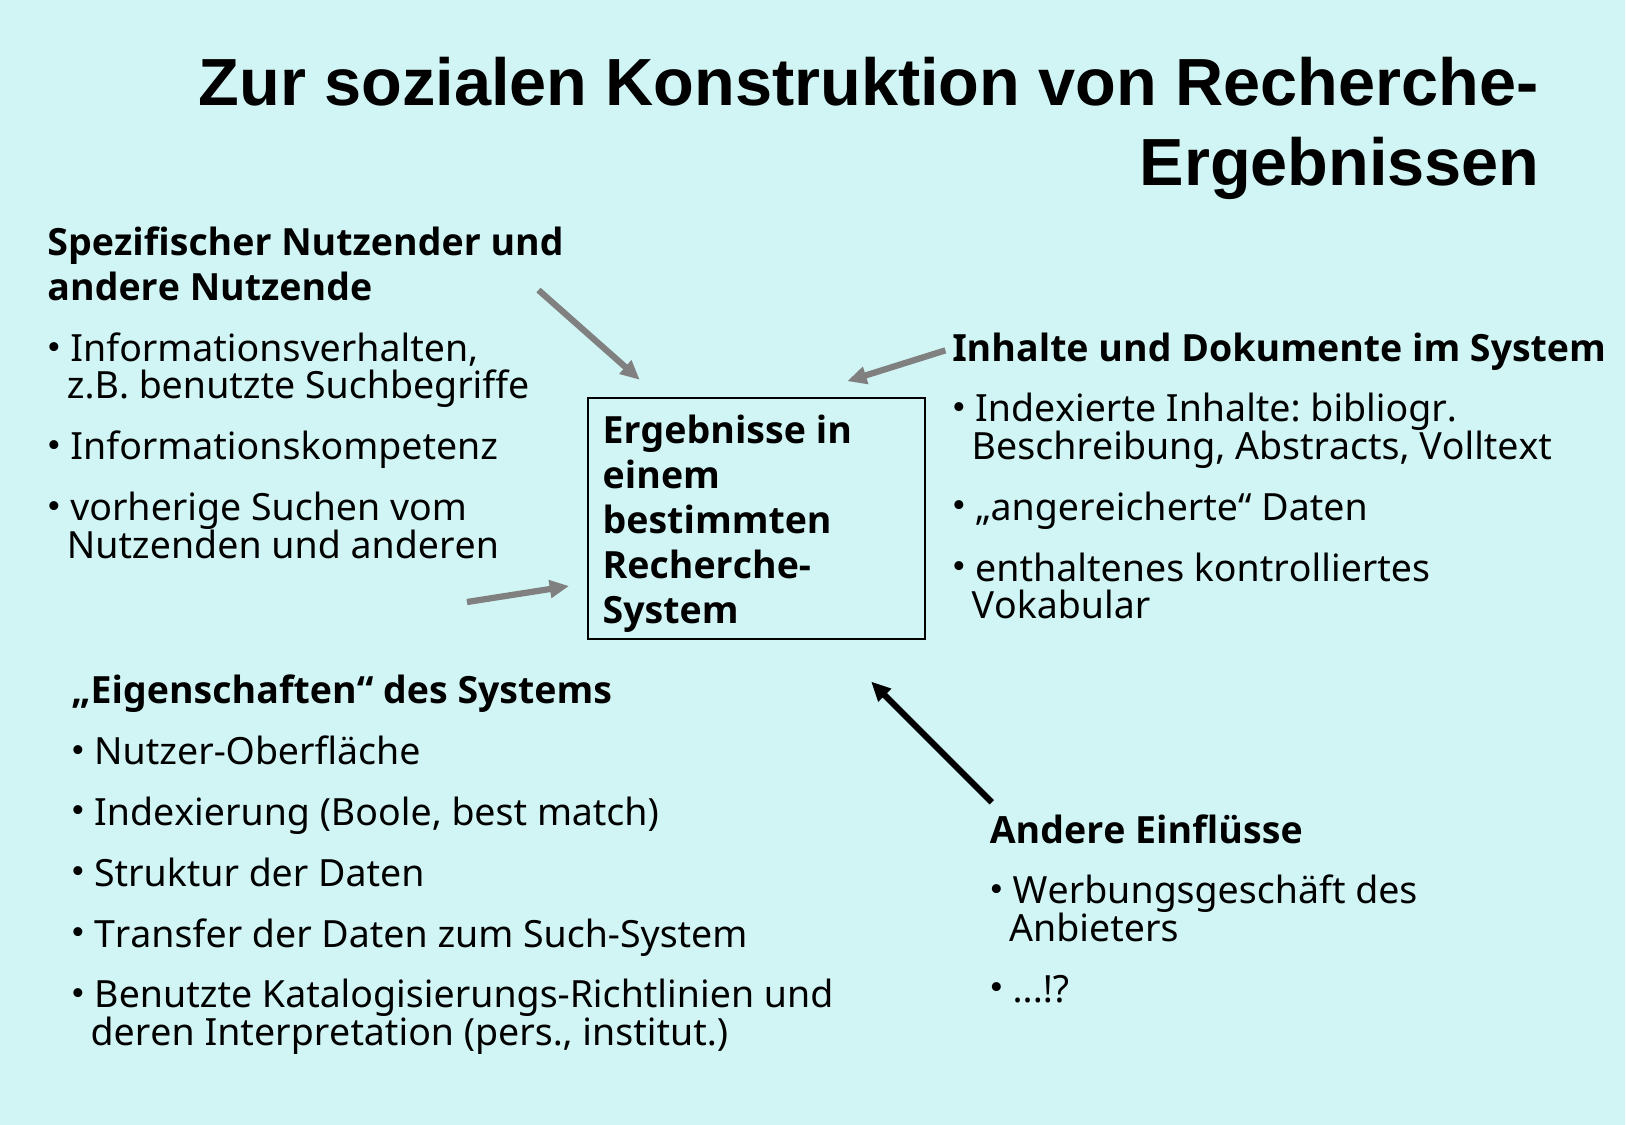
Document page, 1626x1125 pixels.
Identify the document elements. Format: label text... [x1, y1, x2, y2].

text_box Ergebnisse in einem bestimmten Recherche-System [587, 398, 926, 639]
text_box „Eigenschaften“ des Systems Nutzer-Oberfläche Indexierung (Boole, best match) Struktur der Daten Transfer der Daten zum Such-System Benutzte Katalogisierungs-Richtlinien und deren Interpretation (pers., institut.) [56, 658, 914, 1061]
text_box Inhalte und Dokumente im System Indexierte Inhalte: bibliogr. Beschreibung, Abstracts, Volltext „angereicherte“ Daten enthaltenes kontrolliertes Vokabular [937, 315, 1626, 703]
text_box Andere Einflüsse Werbungsgeschäft des Anbieters ...!? [975, 797, 1588, 1018]
text_box Spezifischer Nutzender und andere Nutzende Informationsverhalten, z.B. benutzte Suchbegriffe Informationskompetenz vorherige Suchen vom Nutzenden und anderen [32, 210, 601, 574]
title Zur sozialen Konstruktion von Recherche-Ergebnissen [91, 30, 1555, 219]
